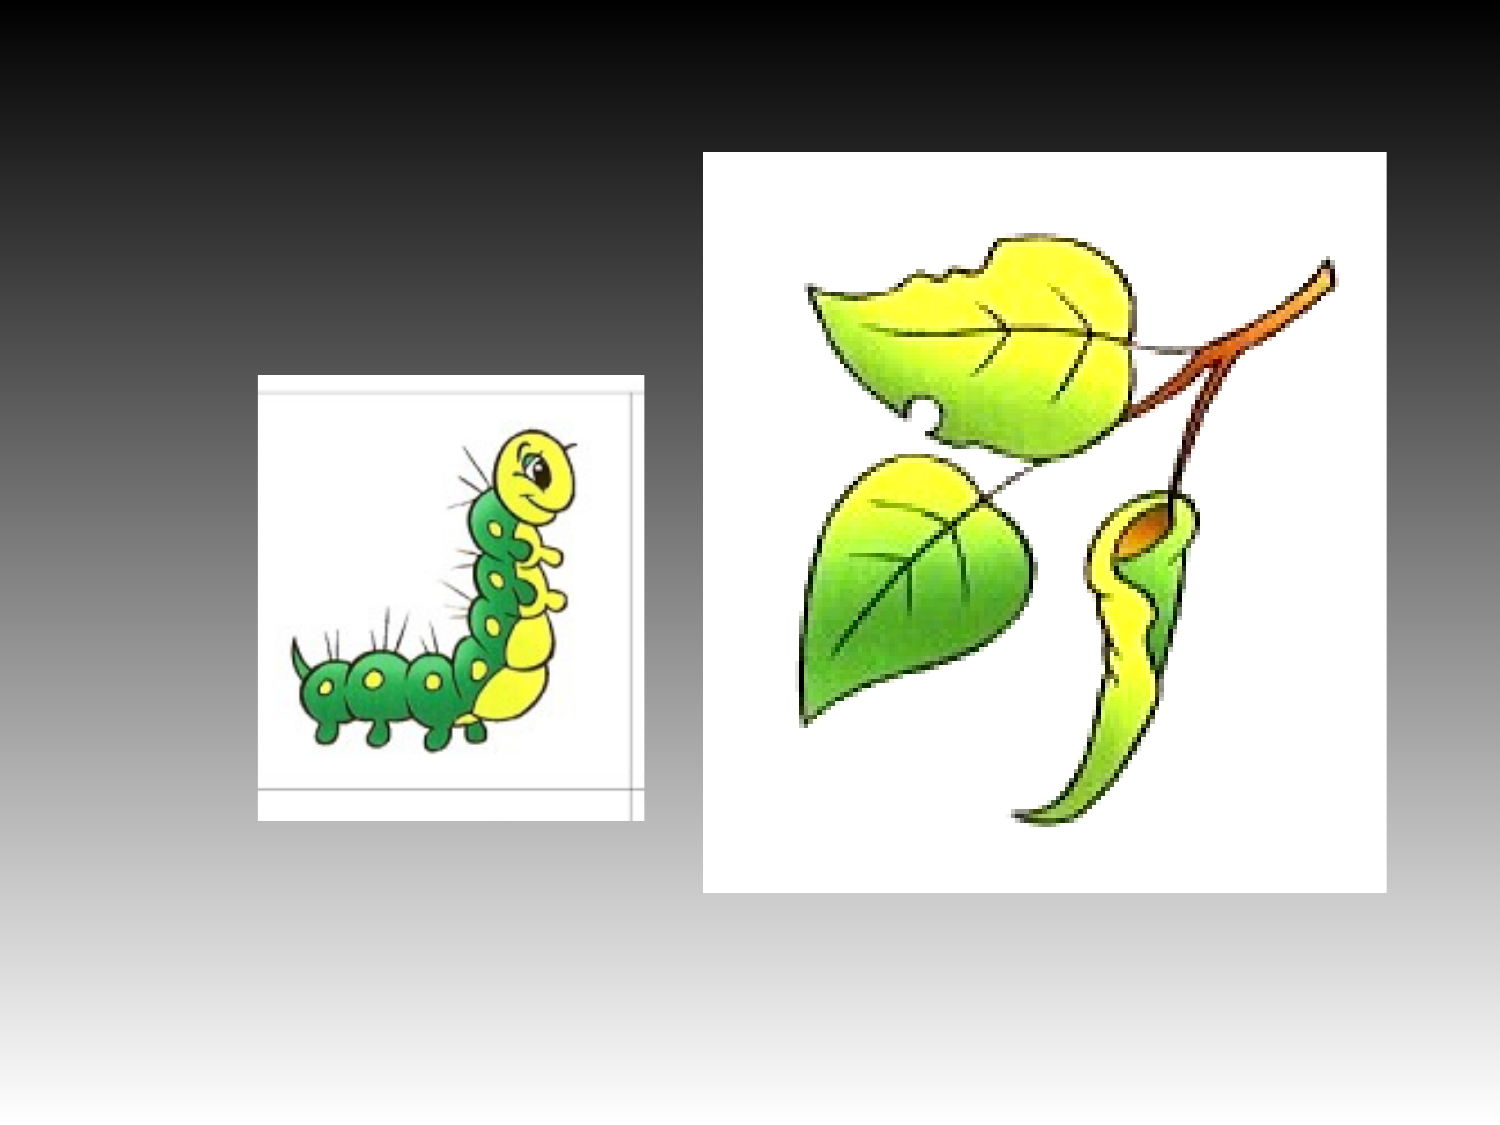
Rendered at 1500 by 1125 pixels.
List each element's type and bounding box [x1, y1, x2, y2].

picture [703, 152, 1387, 893]
picture [257, 375, 645, 821]
